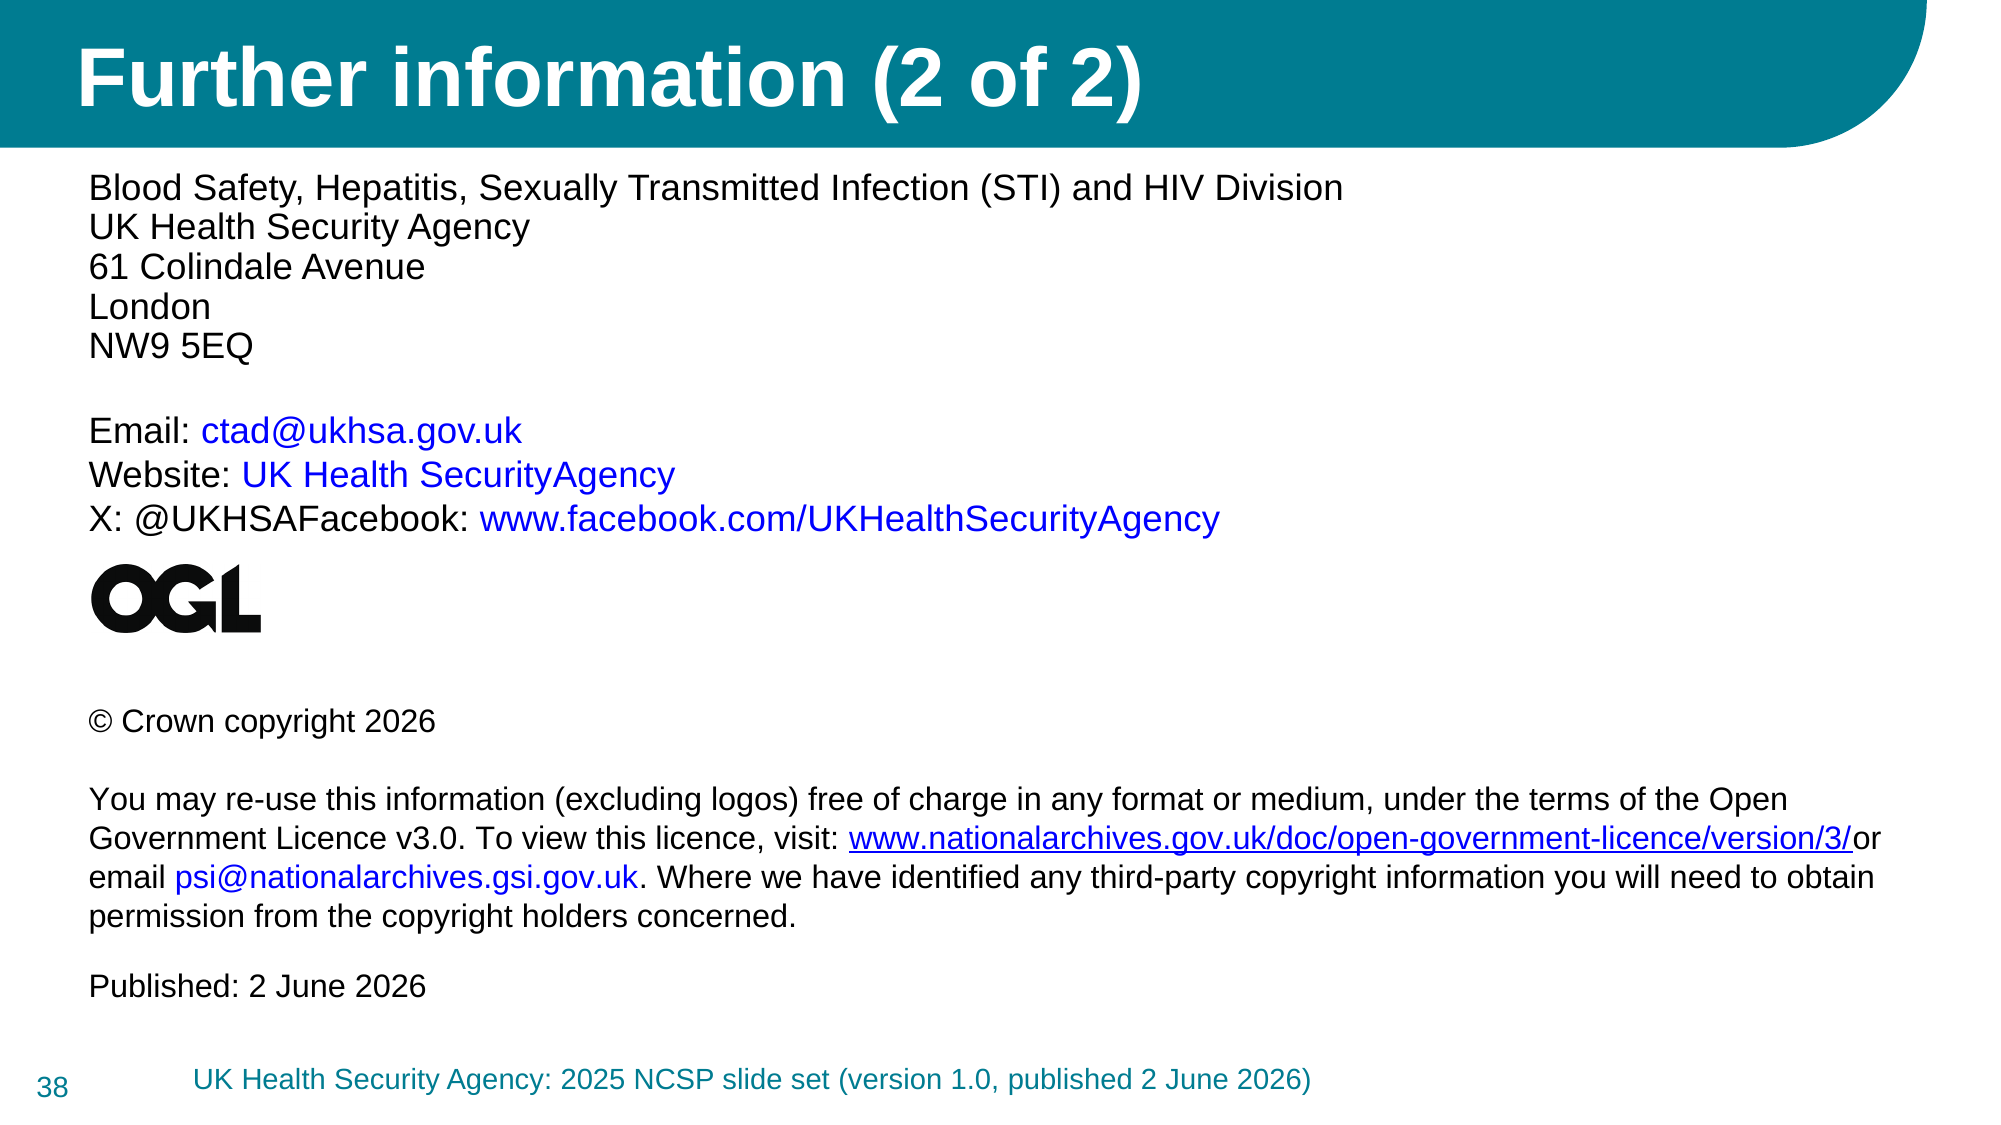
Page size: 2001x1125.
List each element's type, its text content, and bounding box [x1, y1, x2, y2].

text_box [21, 1056, 120, 1117]
title Further information (2 of 2) [61, 27, 1787, 132]
list Blood Safety, Hepatitis, Sexually Transmitted Infection (STI) and HIV Division UK Health Security Agency 61 Colindale Avenue London NW9 5EQ Email: ctad@ukhsa.gov.uk Website: UK Health Security Agency X: @UKHSA Facebook: www.facebook.com/UKHealthSecurityAgency © Crown copyright 2026 You may re-use this information (excluding logos) free of charge in any format or medium, under the terms of the Open Government Licence v3.0. To view this licence, visit: www.nationalarchives.gov.uk/doc/open-government-licence/version/3/ or email psi@nationalarchives.gsi.gov.uk. Where we have identified any third-party copyright information you will need to obtain permission from the copyright holders concerned. Published: 2 June 2026 [73, 161, 1898, 1049]
